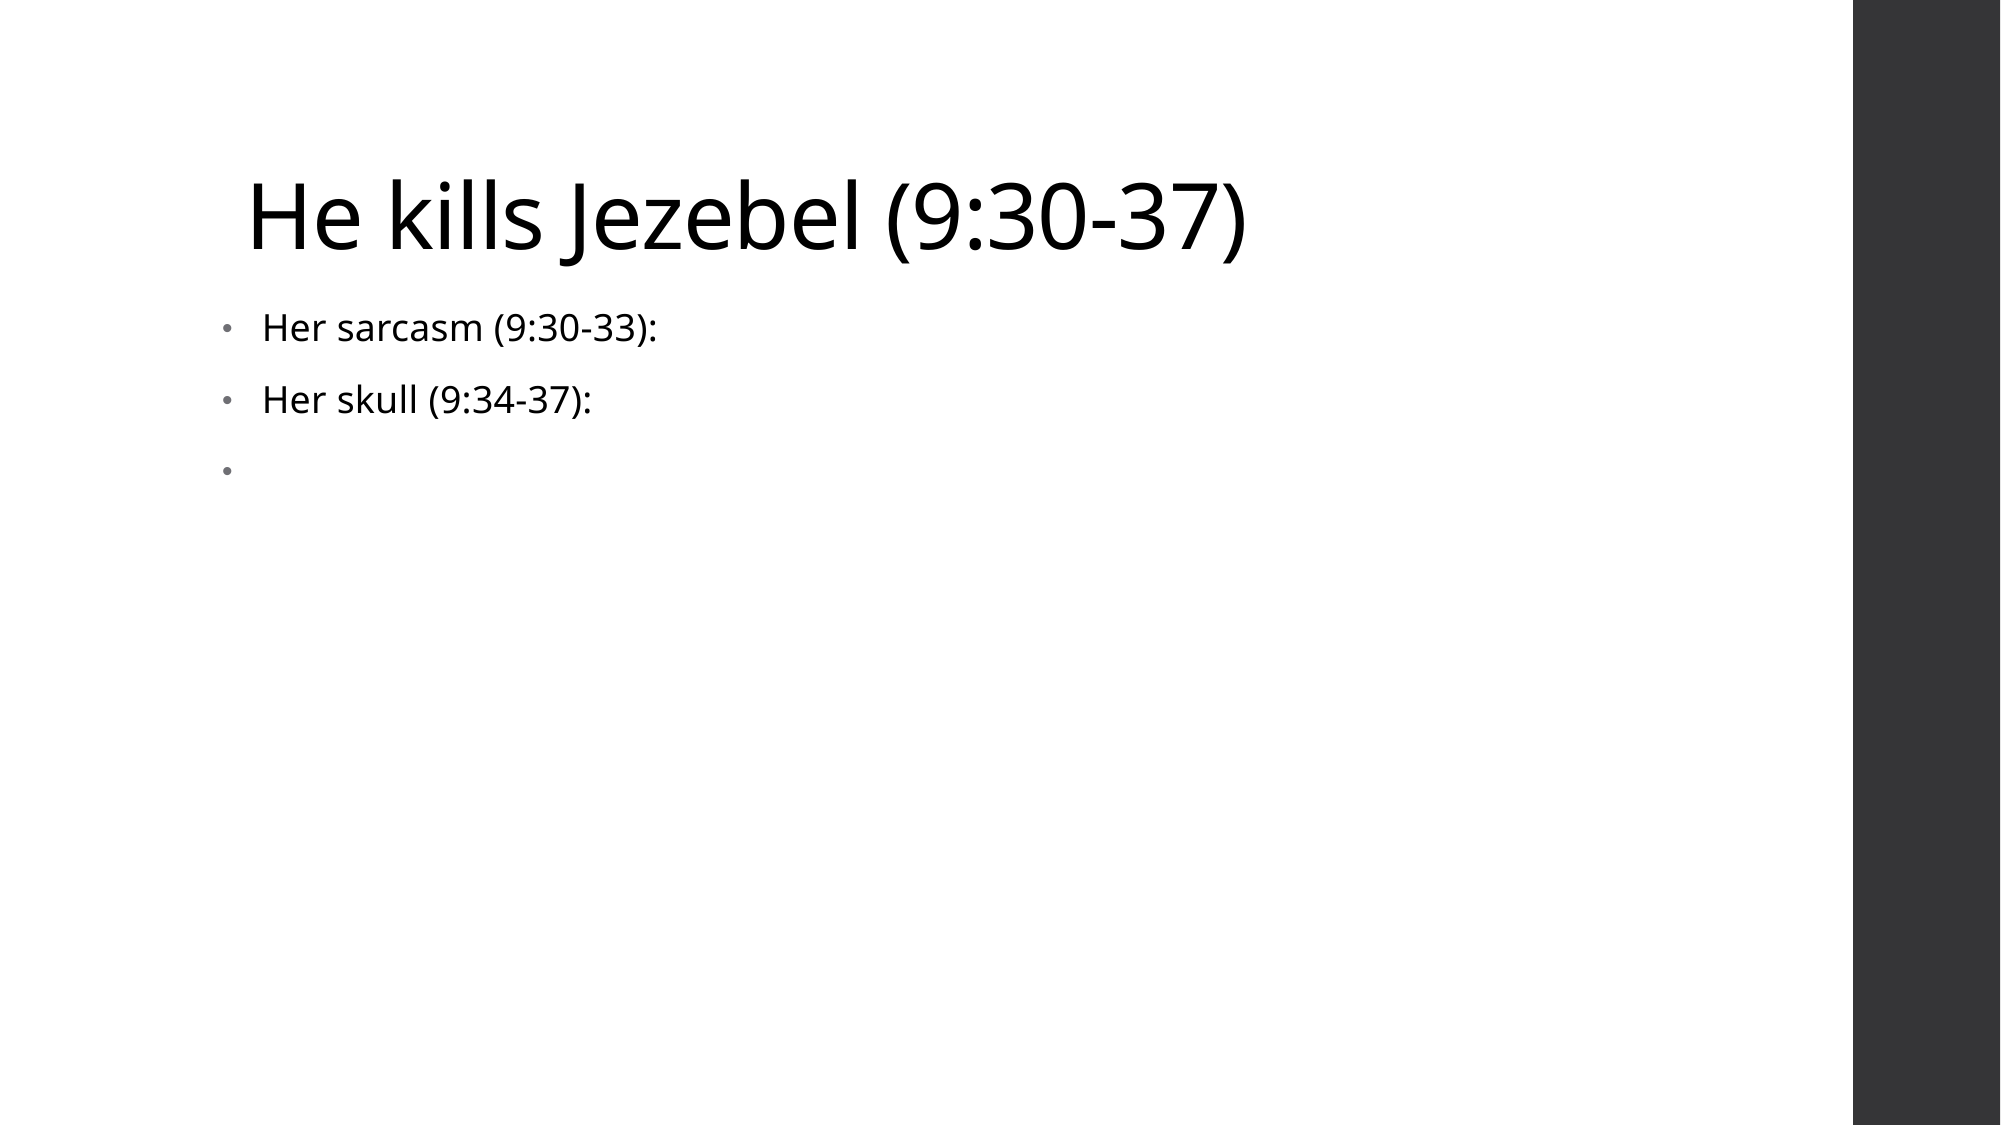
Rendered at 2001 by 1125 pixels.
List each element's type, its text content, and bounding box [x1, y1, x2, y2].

list Her sarcasm (9:30-33): Her skull (9:34-37): [206, 299, 1617, 1014]
title He kills Jezebel (9:30-37) [206, 60, 1797, 278]
